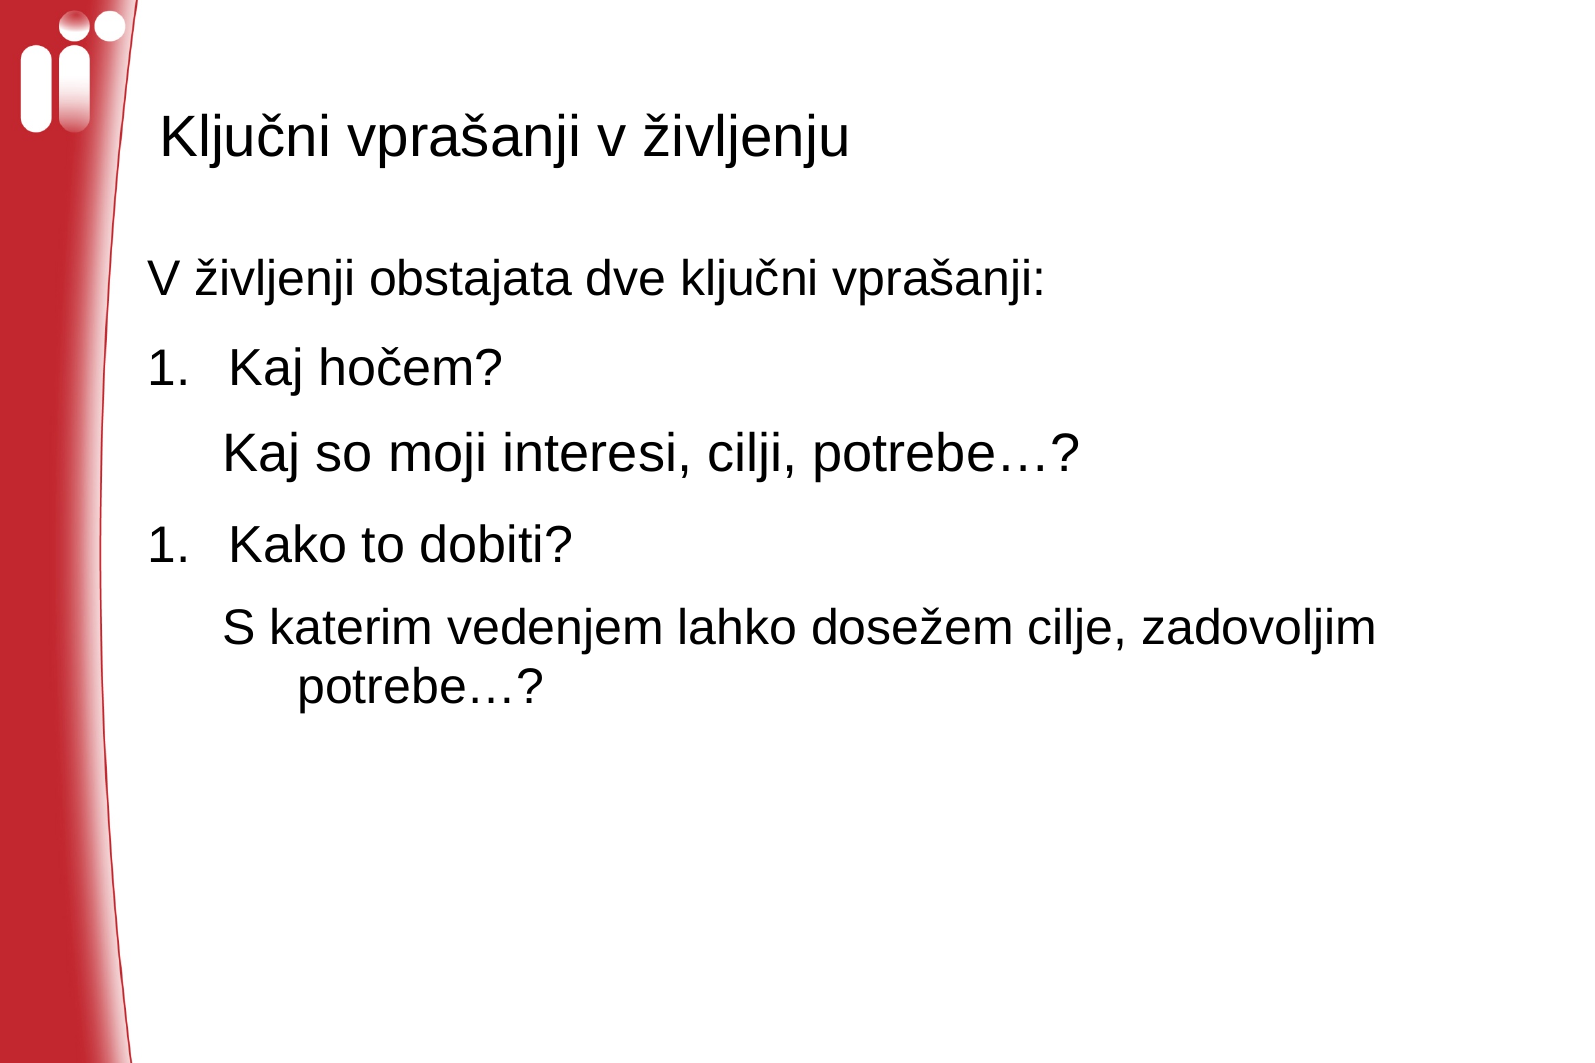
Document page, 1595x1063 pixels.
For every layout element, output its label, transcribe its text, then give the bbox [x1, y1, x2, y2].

list V življenji obstajata dve ključni vprašanji: Kaj hočem? Kaj so moji interesi, cilji, potrebe…? Kako to dobiti? S katerim vedenjem lahko dosežem cilje, zadovoljim potrebe…? [147, 248, 1515, 1063]
title Ključni vprašanji v življenju [159, 22, 1515, 248]
picture [0, 0, 1414, 1063]
